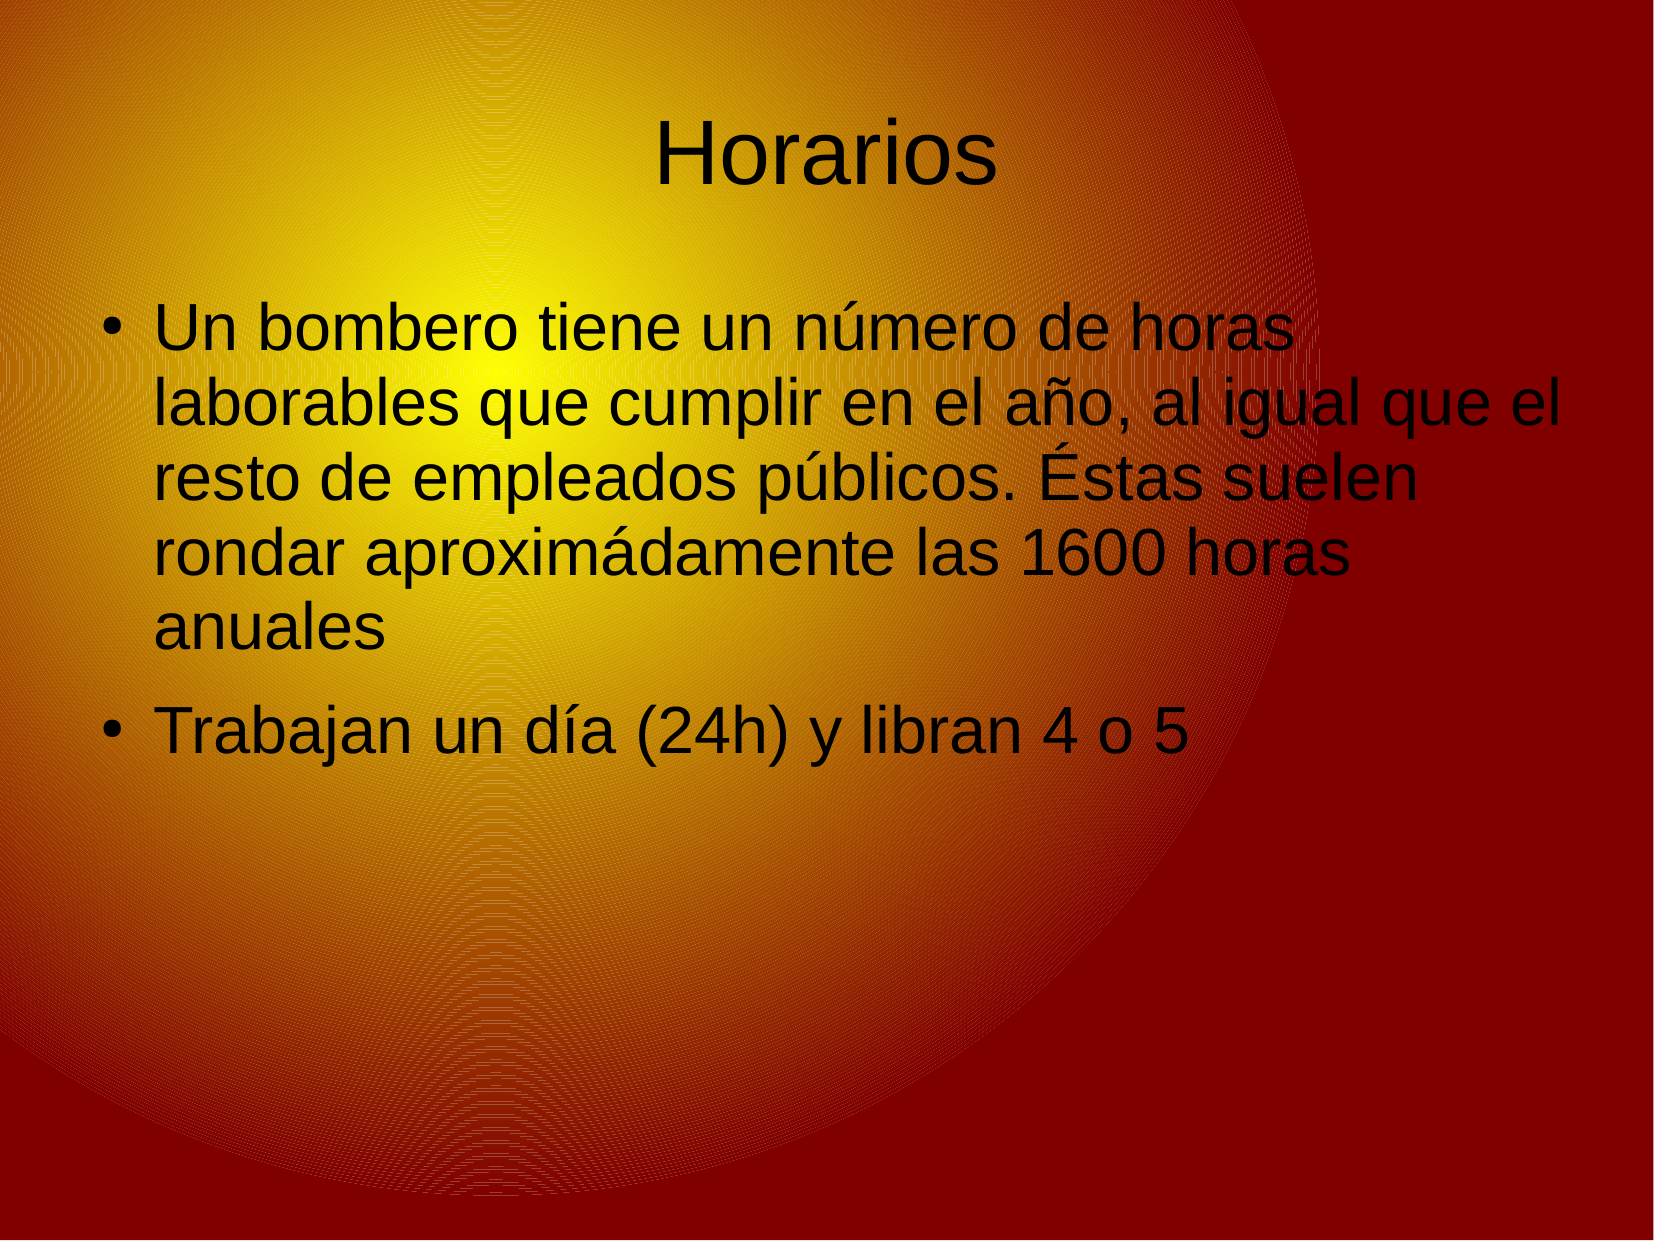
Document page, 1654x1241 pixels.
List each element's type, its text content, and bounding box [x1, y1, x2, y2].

title Horarios [82, 49, 1571, 257]
list Un bombero tiene un número de horas laborables que cumplir en el año, al igual que el resto de empleados públicos. Éstas suelen rondar aproximádamente las 1600 horas anuales Trabajan un día (24h) y libran 4 o 5 [82, 290, 1571, 1109]
